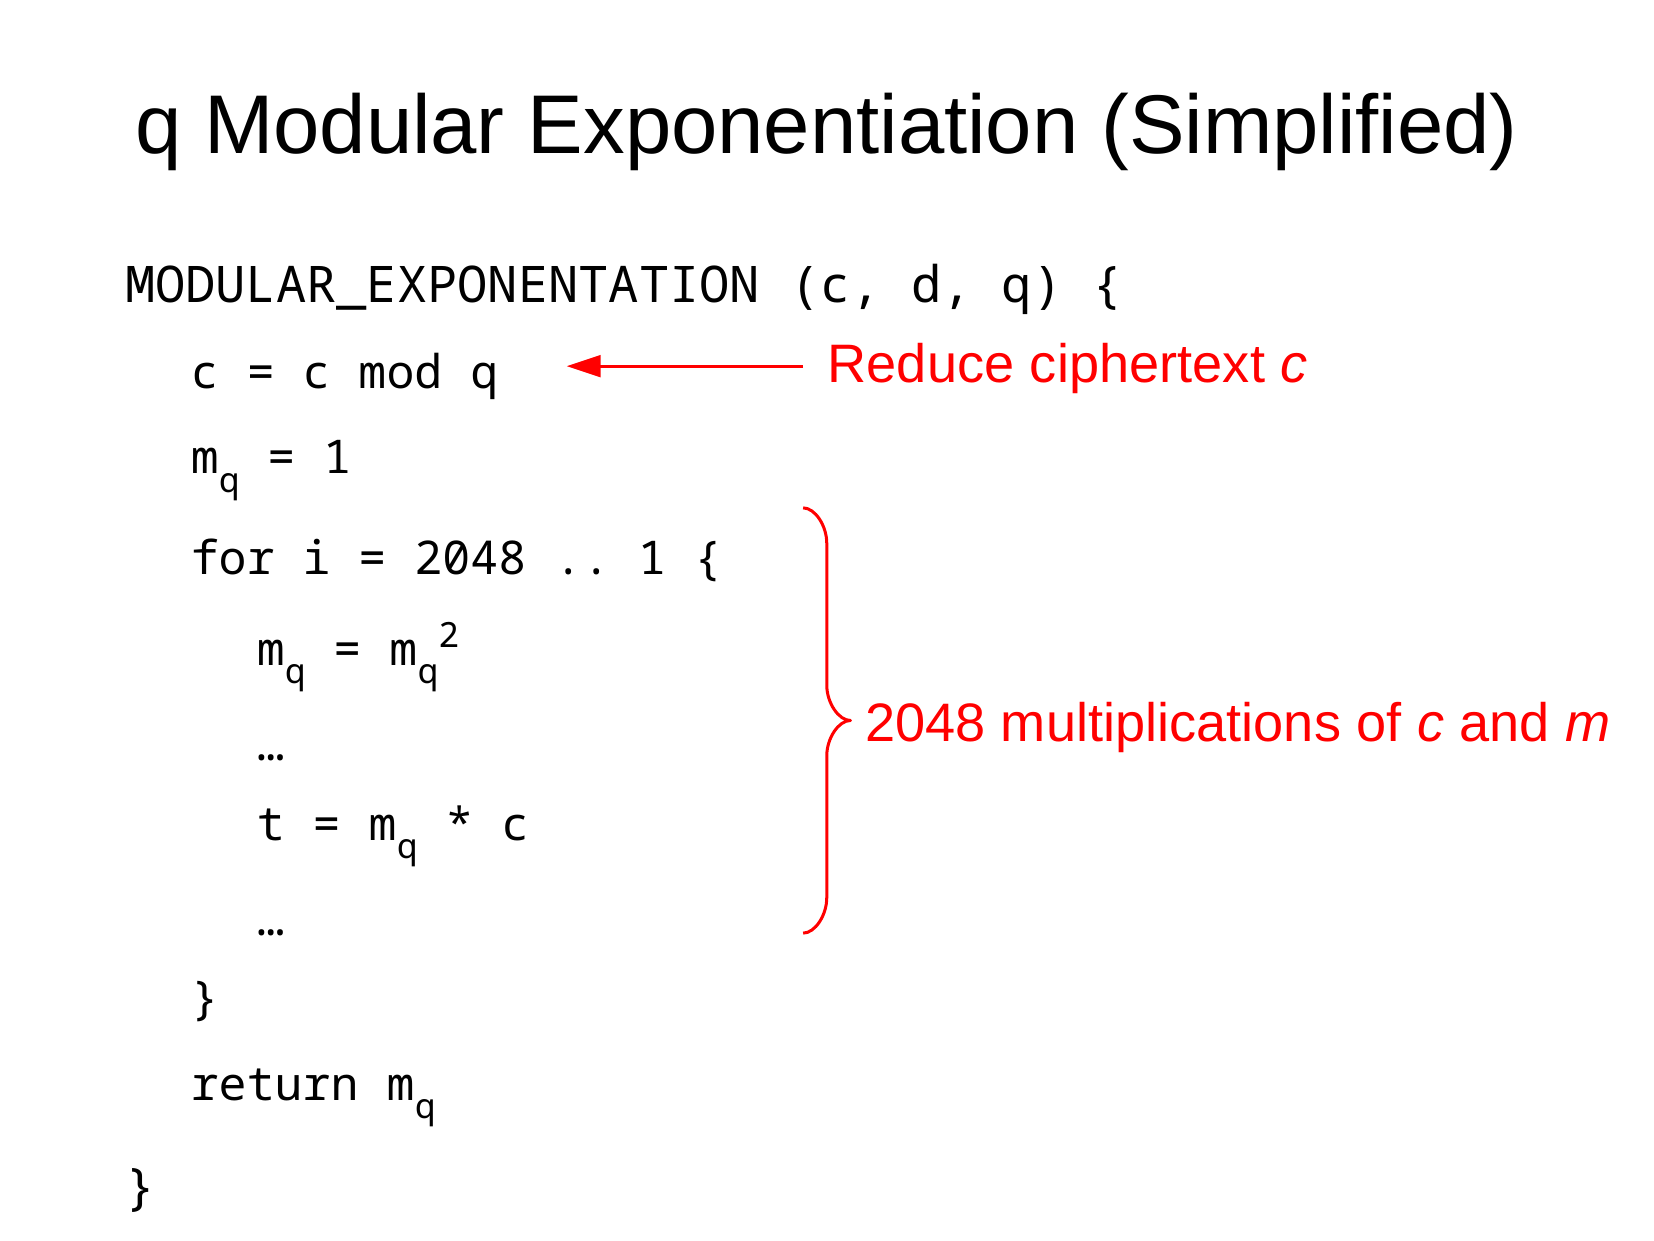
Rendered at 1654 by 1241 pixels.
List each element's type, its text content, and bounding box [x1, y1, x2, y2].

title q Modular Exponentiation (Simplified) [82, 49, 1571, 201]
text_box Reduce ciphertext c [812, 326, 1323, 402]
list MODULAR_EXPONENTATION (c, d, q) { c = c mod q mq = 1 for i = 2048 .. 1 { mq = mq2 … t = mq * c … } return mq } [59, 248, 1595, 1229]
text_box 2048 multiplications of c and m [850, 685, 1626, 761]
